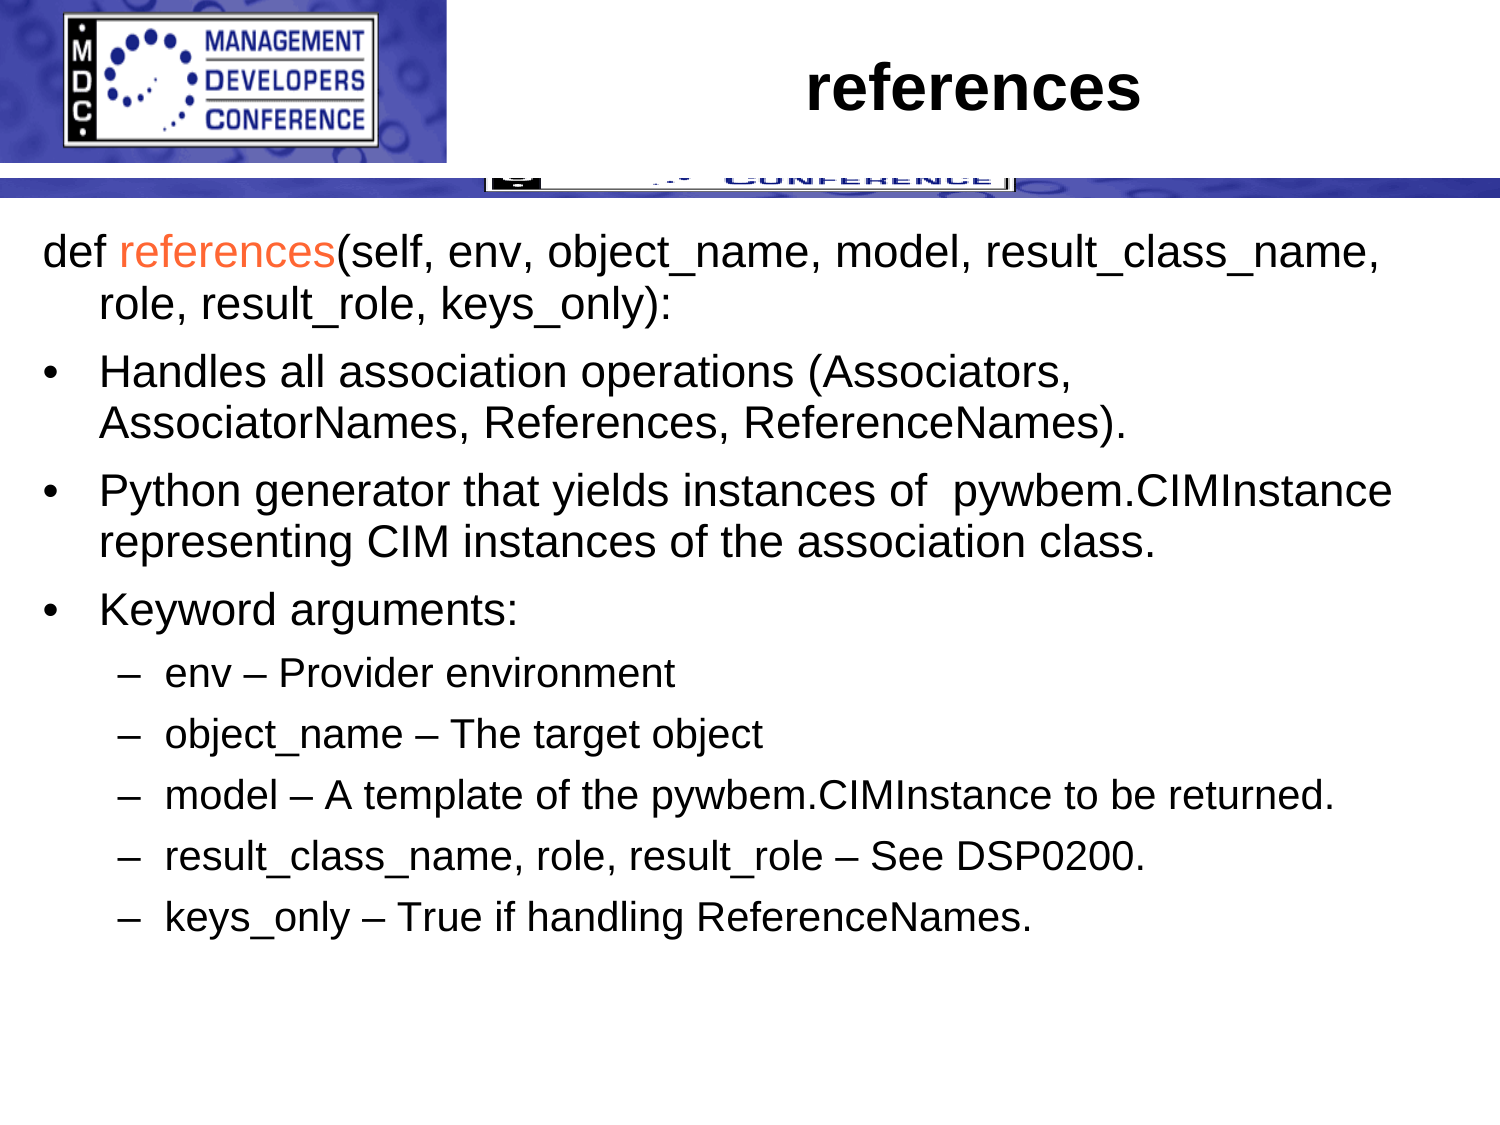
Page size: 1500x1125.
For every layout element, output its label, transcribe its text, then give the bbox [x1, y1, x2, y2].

picture [0, 0, 447, 163]
list def references(self, env, object_name, model, result_class_name, role, result_role, keys_only): Handles all association operations (Associators, AssociatorNames, References, ReferenceNames). Python generator that yields instances of pywbem.CIMInstance representing CIM instances of the association class. Keyword arguments: env – Provider environment object_name – The target object model – A template of the pywbem.CIMInstance to be returned. result_class_name, role, result_role – See DSP0200. keys_only – True if handling ReferenceNames. [42, 226, 1433, 969]
picture [0, 178, 1500, 198]
title references [447, 0, 1500, 176]
